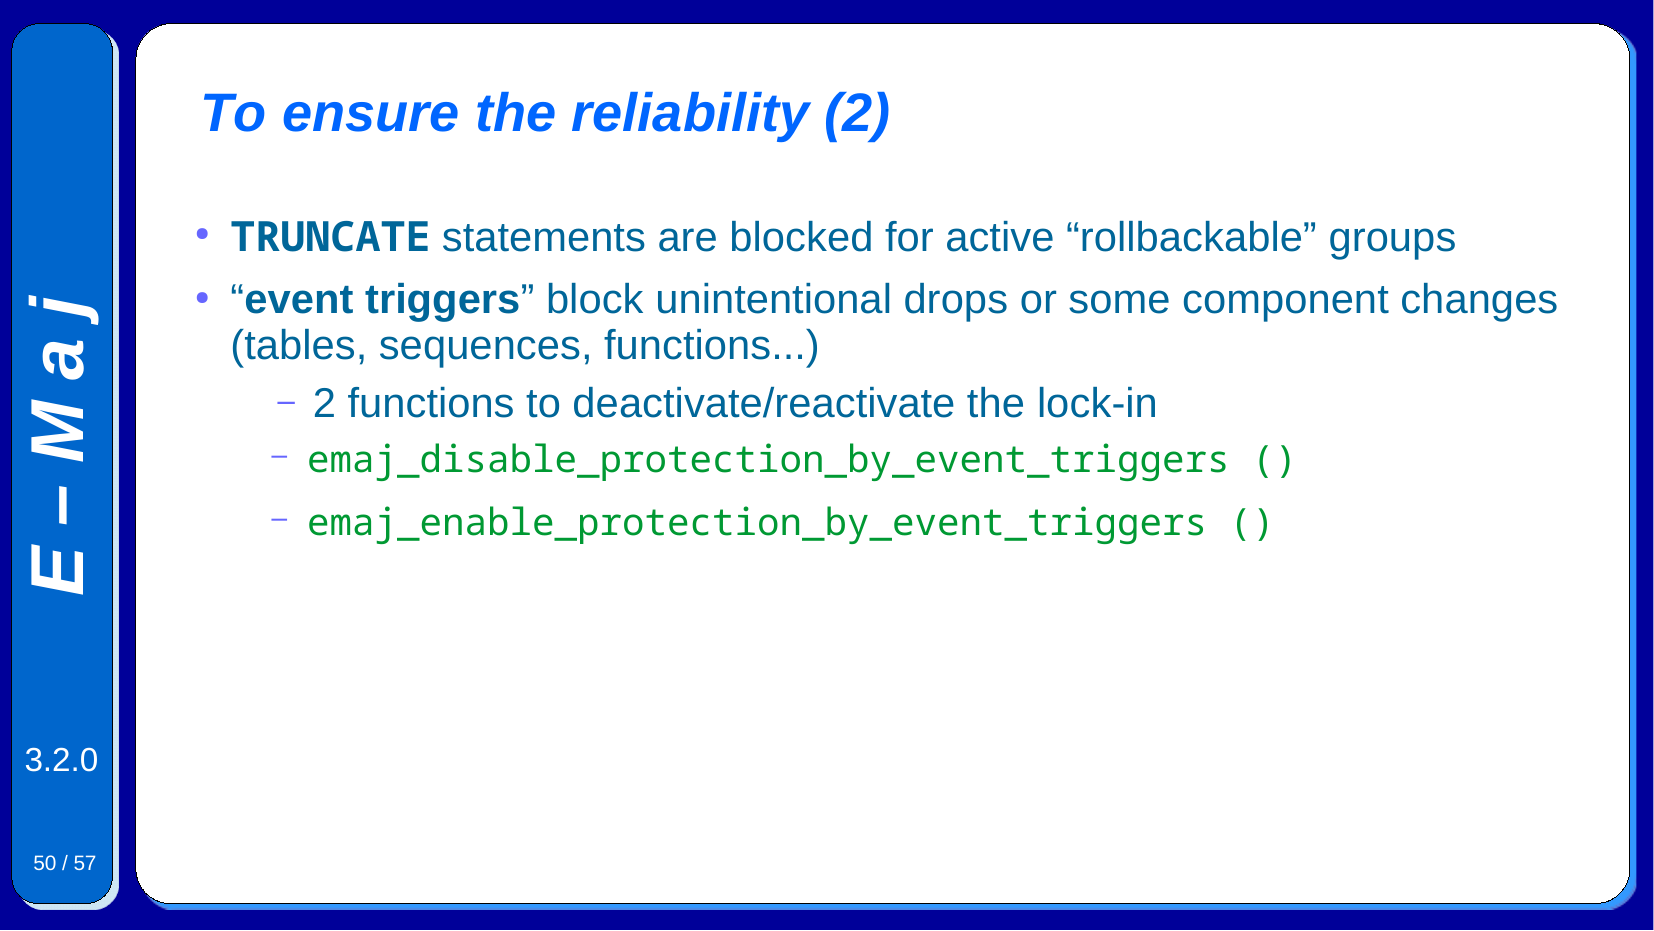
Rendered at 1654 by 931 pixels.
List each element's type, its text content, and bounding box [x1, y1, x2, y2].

list TRUNCATE statements are blocked for active “rollbackable” groups “event triggers” block unintentional drops or some component changes (tables, sequences, functions...) 2 functions to deactivate/reactivate the lock-in emaj_disable_protection_by_event_triggers () emaj_enable_protection_by_event_triggers () [177, 206, 1587, 827]
title To ensure the reliability (2) [200, 34, 1575, 191]
